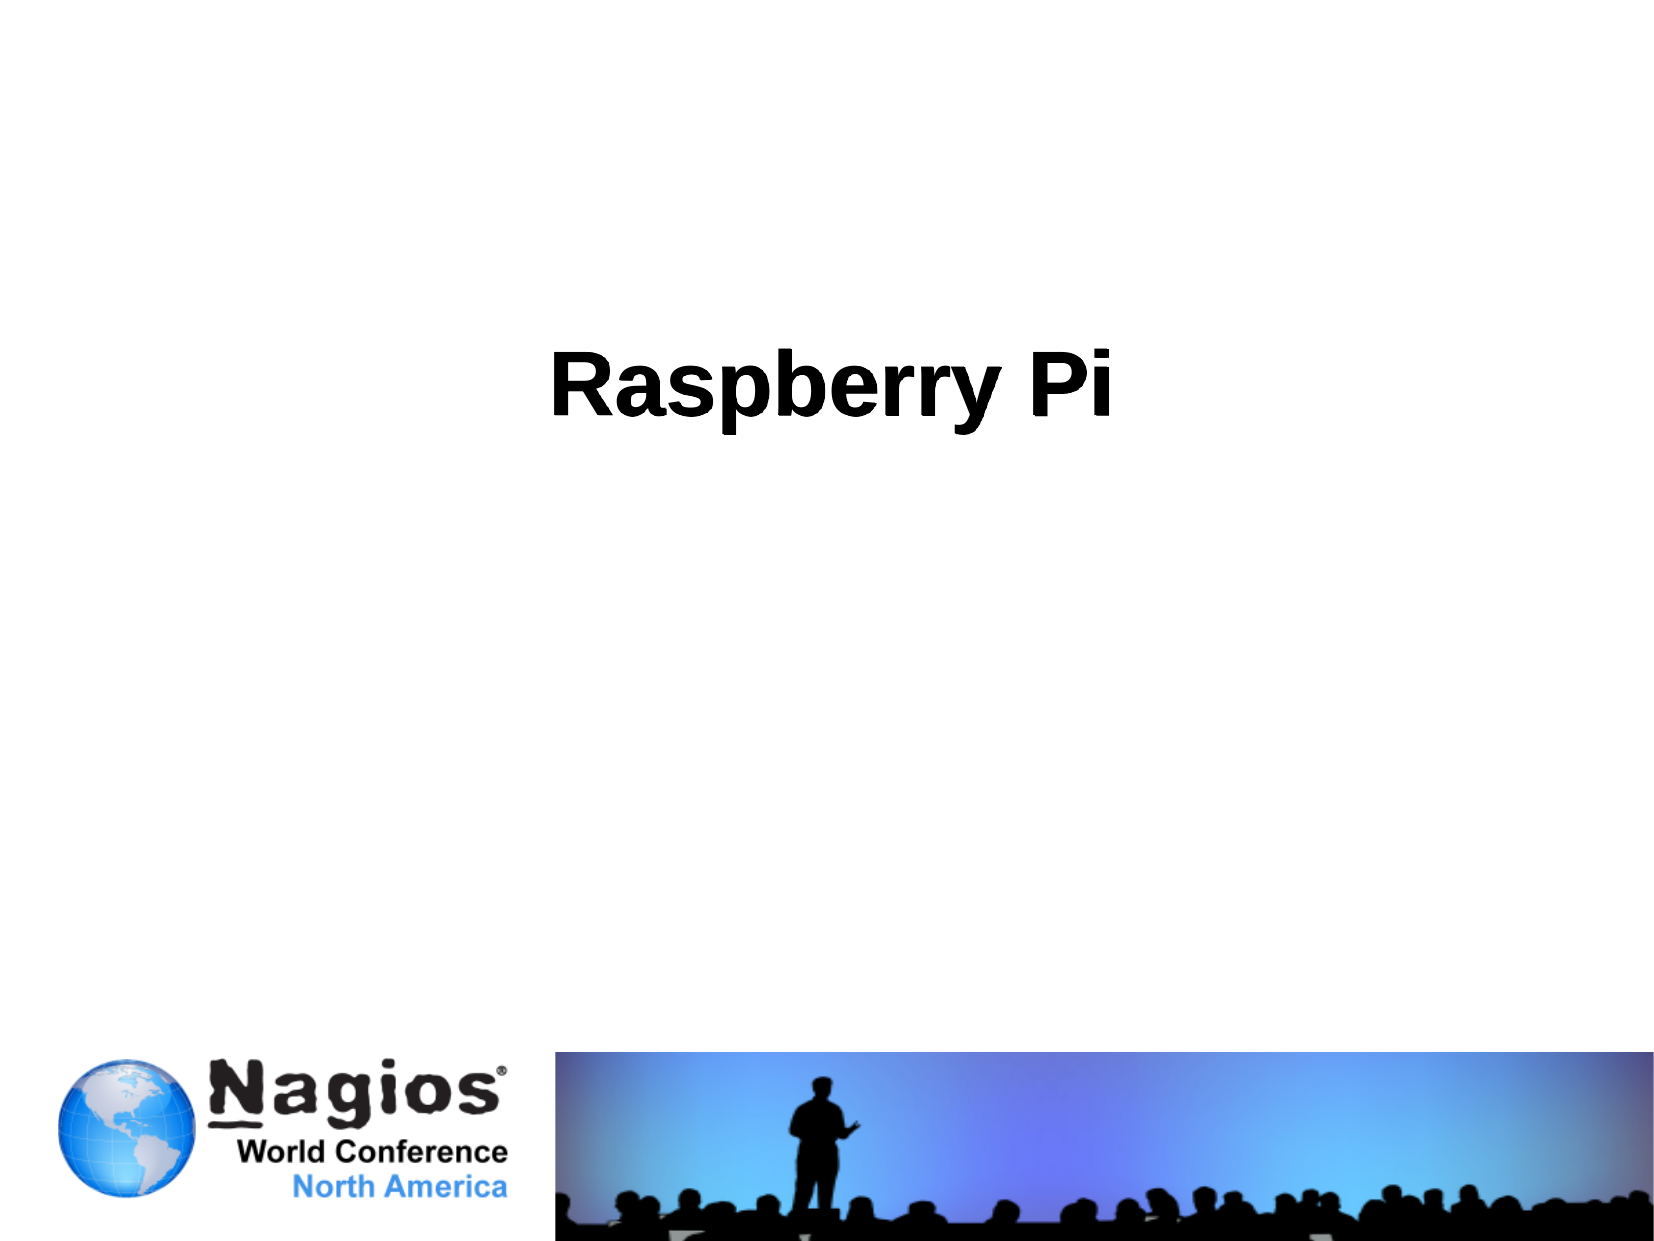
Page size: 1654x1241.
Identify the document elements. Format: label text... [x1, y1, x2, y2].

picture [555, 1052, 1654, 1241]
title Raspberry Pi [87, 280, 1576, 488]
picture [58, 1058, 509, 1228]
